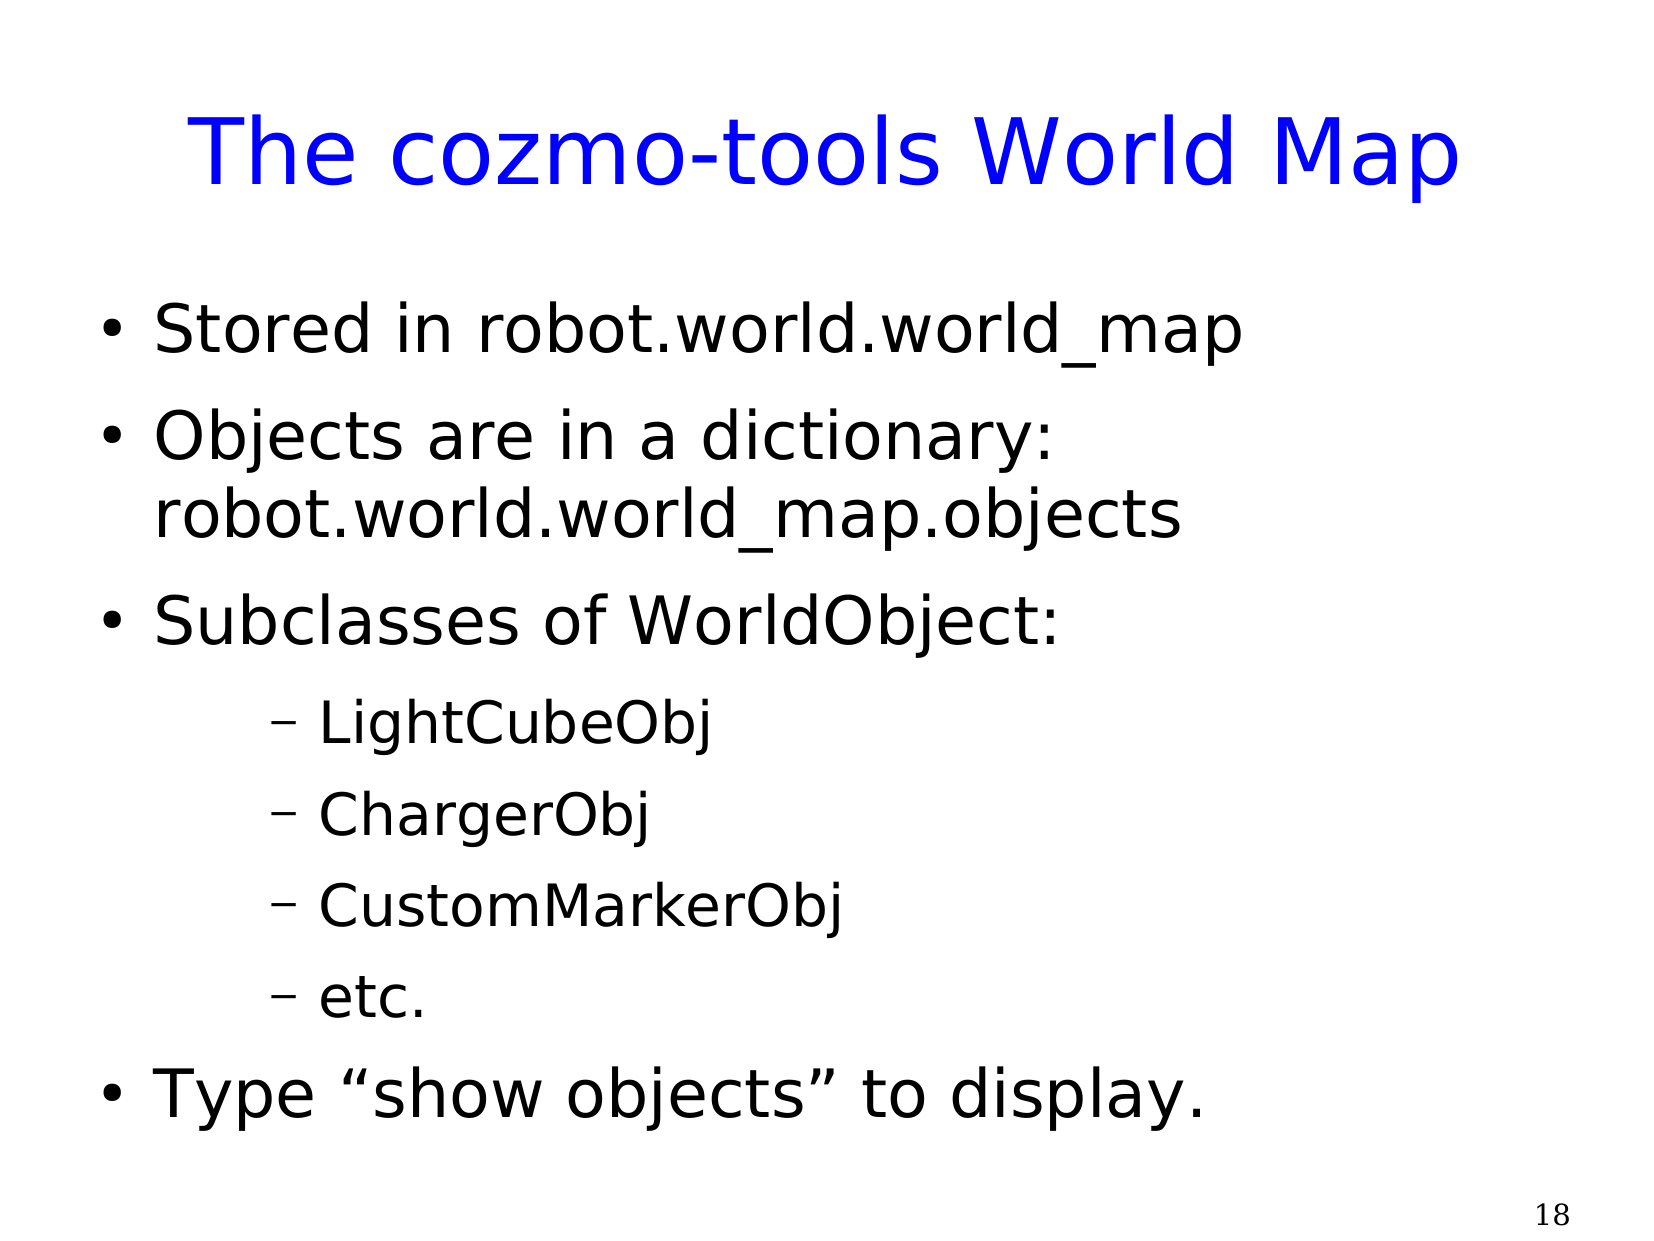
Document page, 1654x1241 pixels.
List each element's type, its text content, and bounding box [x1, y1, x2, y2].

title The cozmo-tools World Map [82, 49, 1571, 257]
list Stored in robot.world.world_map Objects are in a dictionary: robot.world.world_map.objects Subclasses of WorldObject: LightCubeObj ChargerObj CustomMarkerObj etc. Type “show objects” to display. [82, 290, 1571, 1134]
